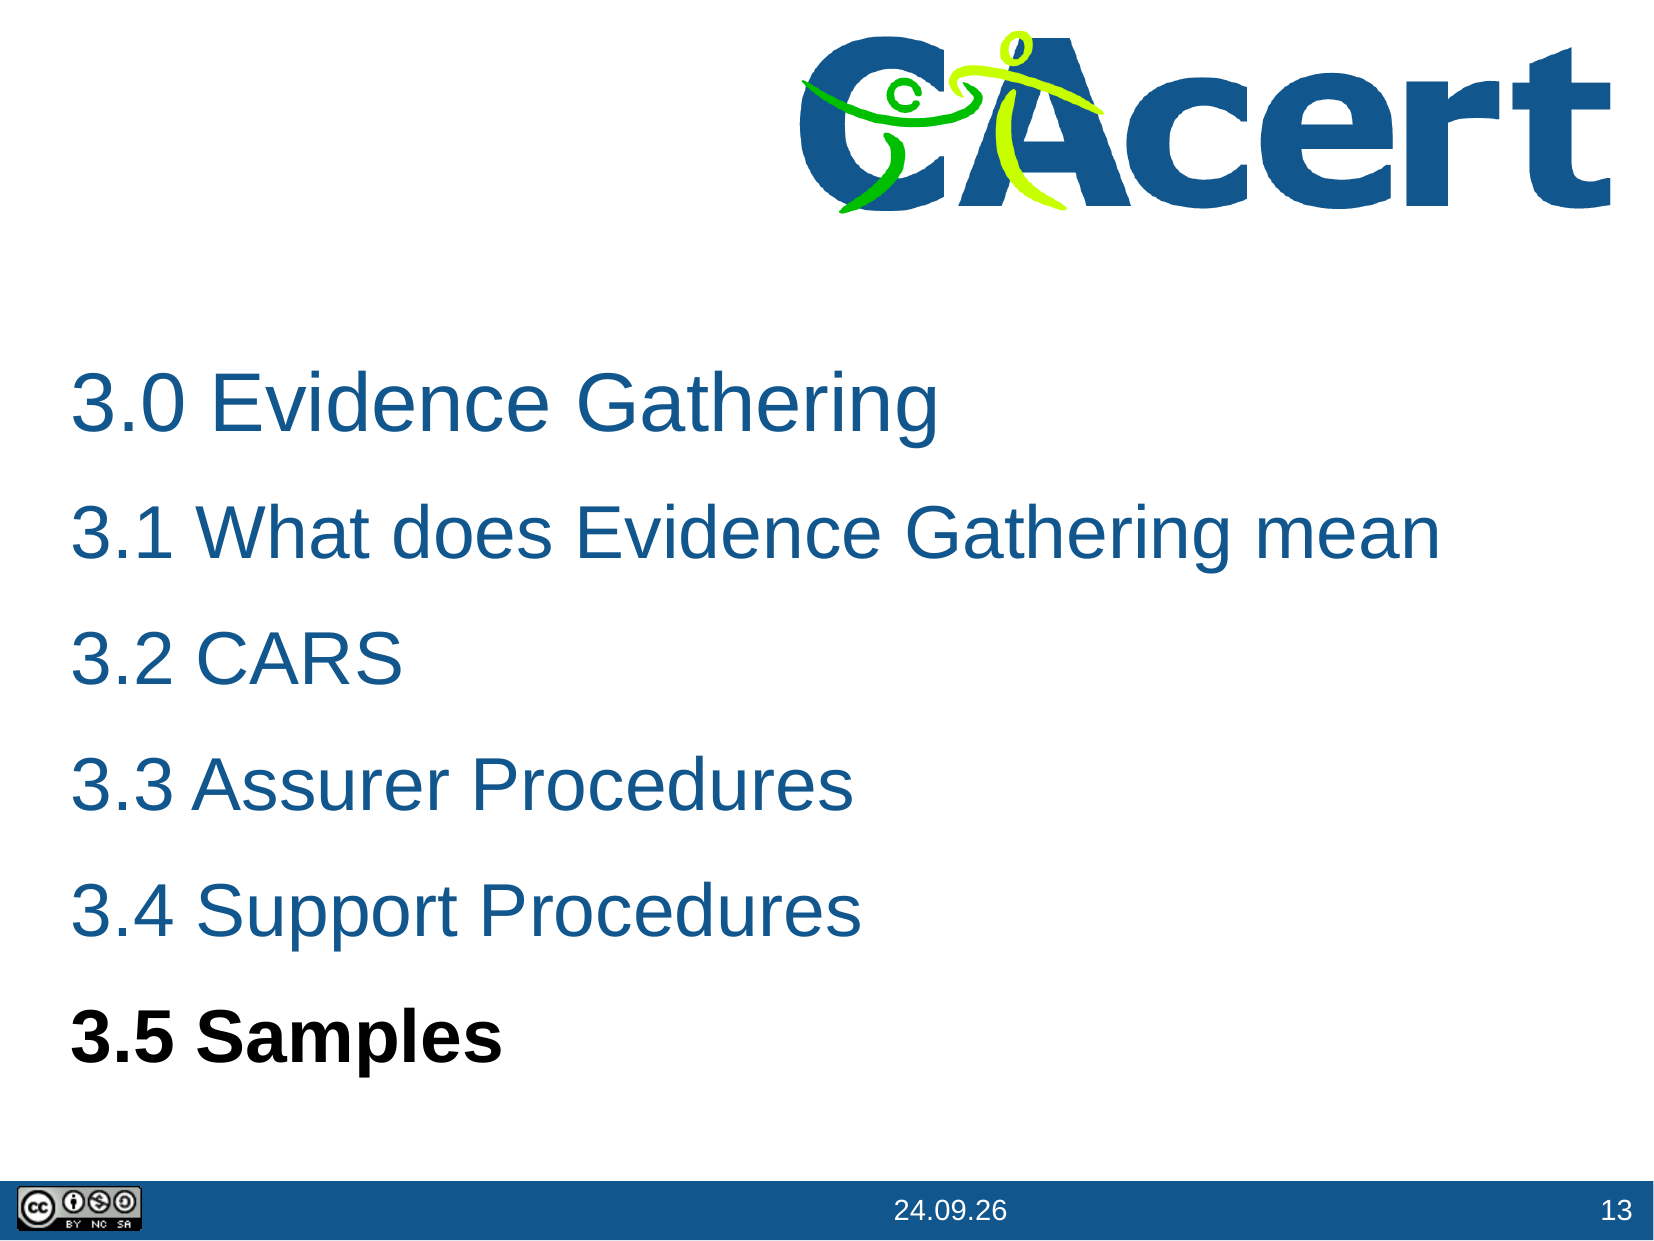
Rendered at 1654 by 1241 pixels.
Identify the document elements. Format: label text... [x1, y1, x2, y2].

picture [797, 27, 1613, 215]
title 3.0 Evidence Gathering 3.1 What does Evidence Gathering mean 3.2 CARS 3.3 Assurer Procedures 3.4 Support Procedures 3.5 Samples [70, 265, 1560, 1123]
picture [17, 1186, 142, 1231]
